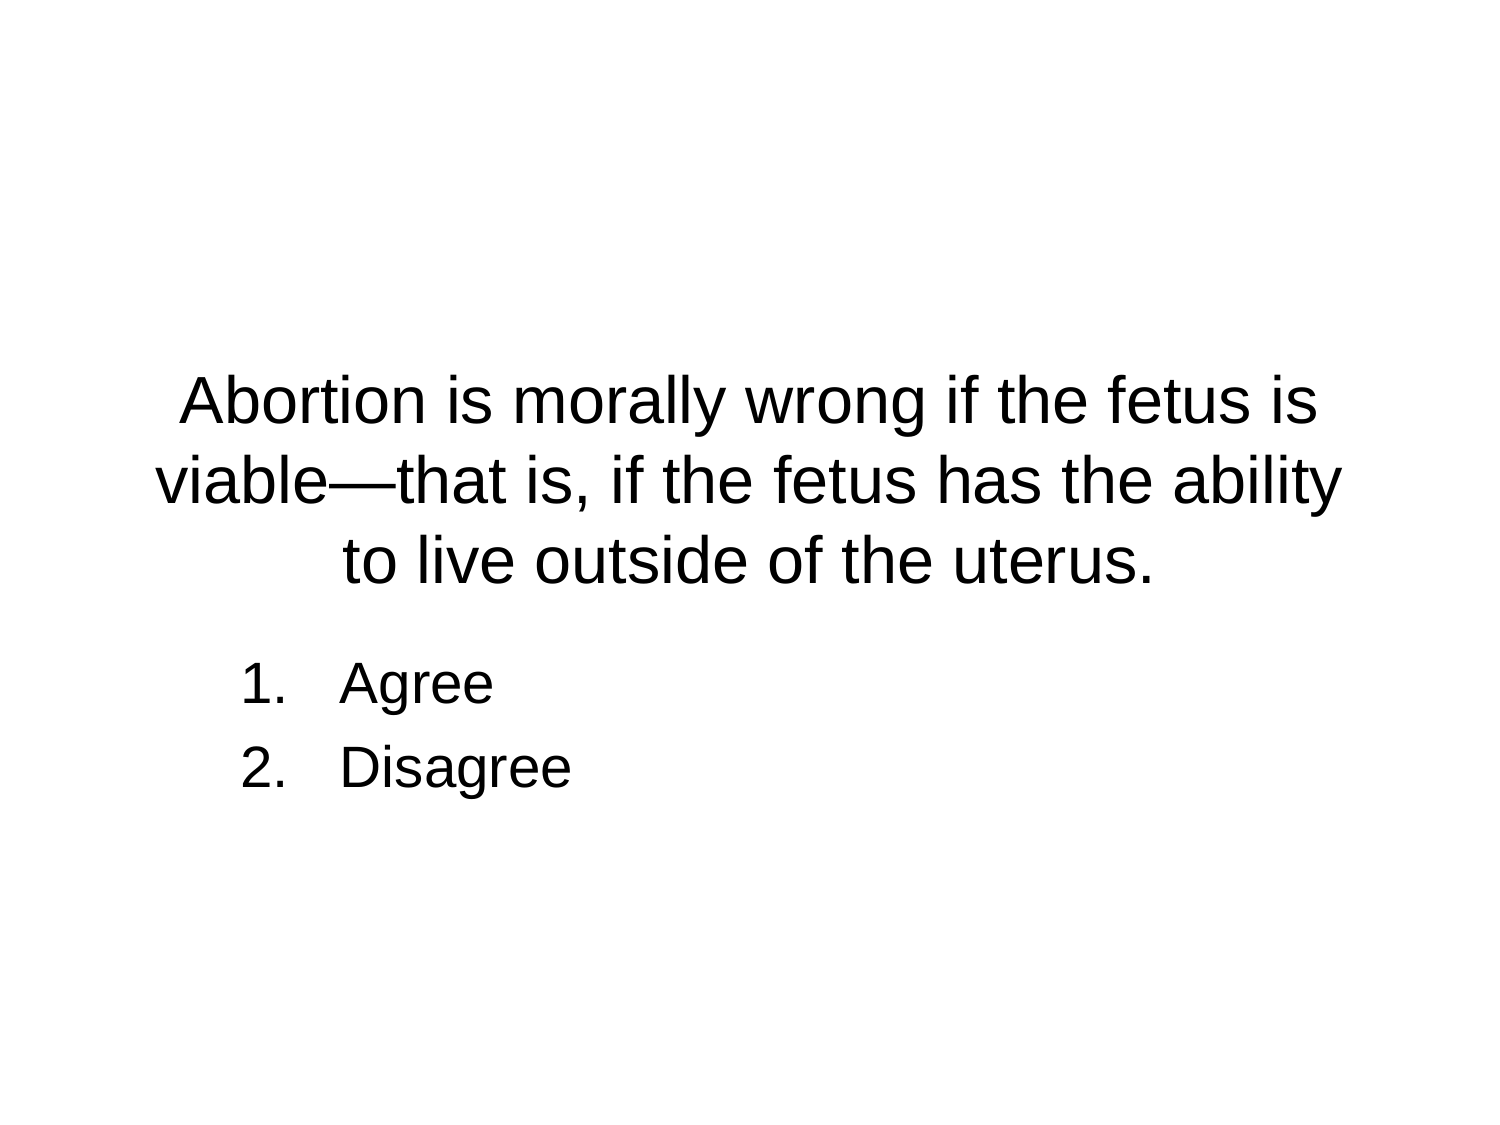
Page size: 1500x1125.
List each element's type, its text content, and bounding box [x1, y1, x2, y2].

subtitle Agree Disagree [225, 637, 1276, 925]
title Abortion is morally wrong if the fetus is viable—that is, if the fetus has the ability to live outside of the uterus. [112, 349, 1388, 591]
